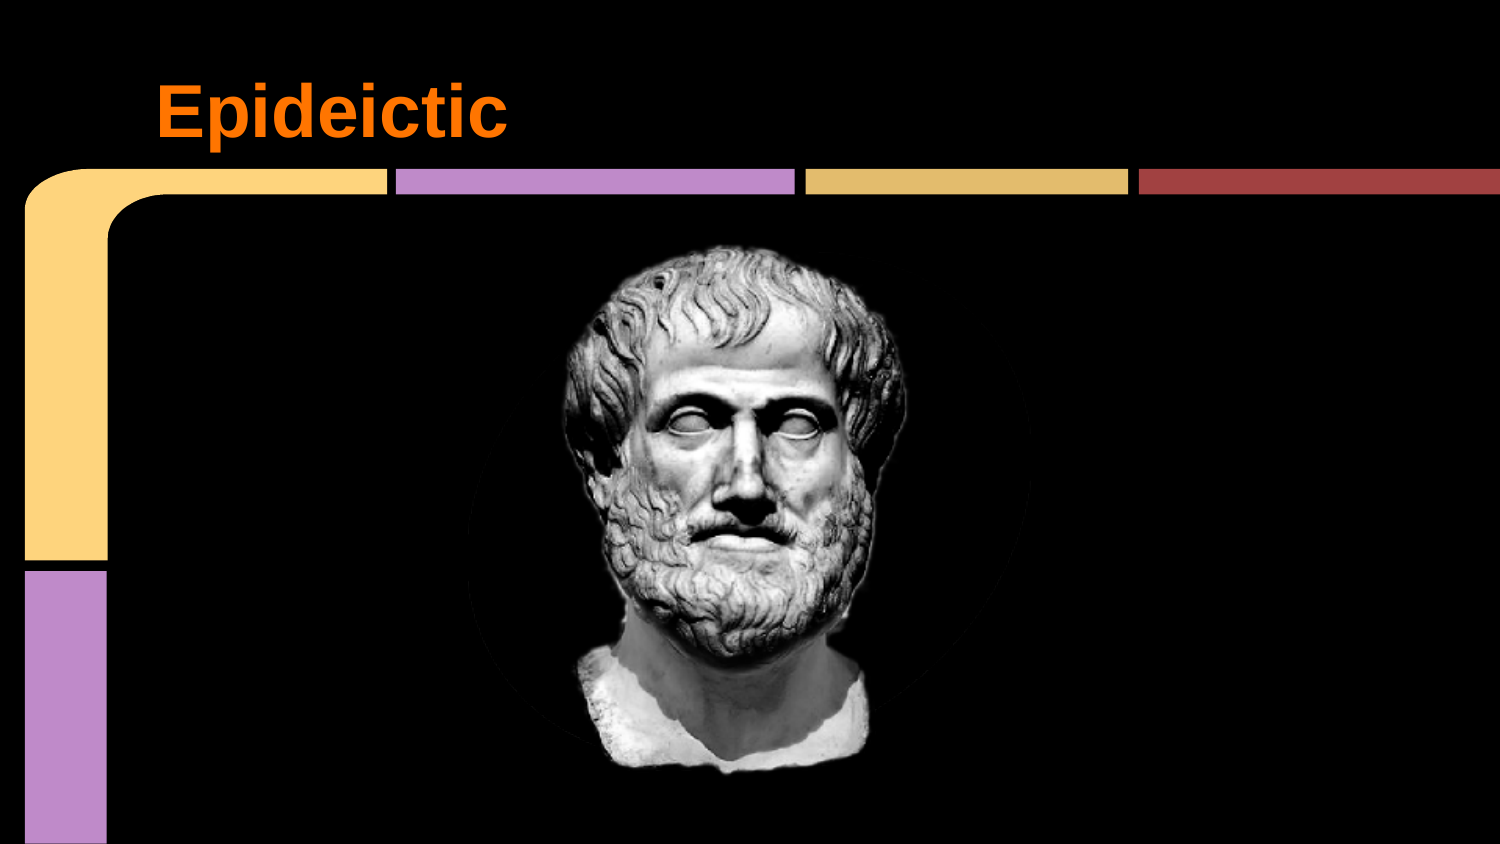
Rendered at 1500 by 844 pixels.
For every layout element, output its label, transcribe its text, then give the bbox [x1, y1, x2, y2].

picture [467, 237, 1032, 799]
title Epideictic [140, 26, 1425, 168]
